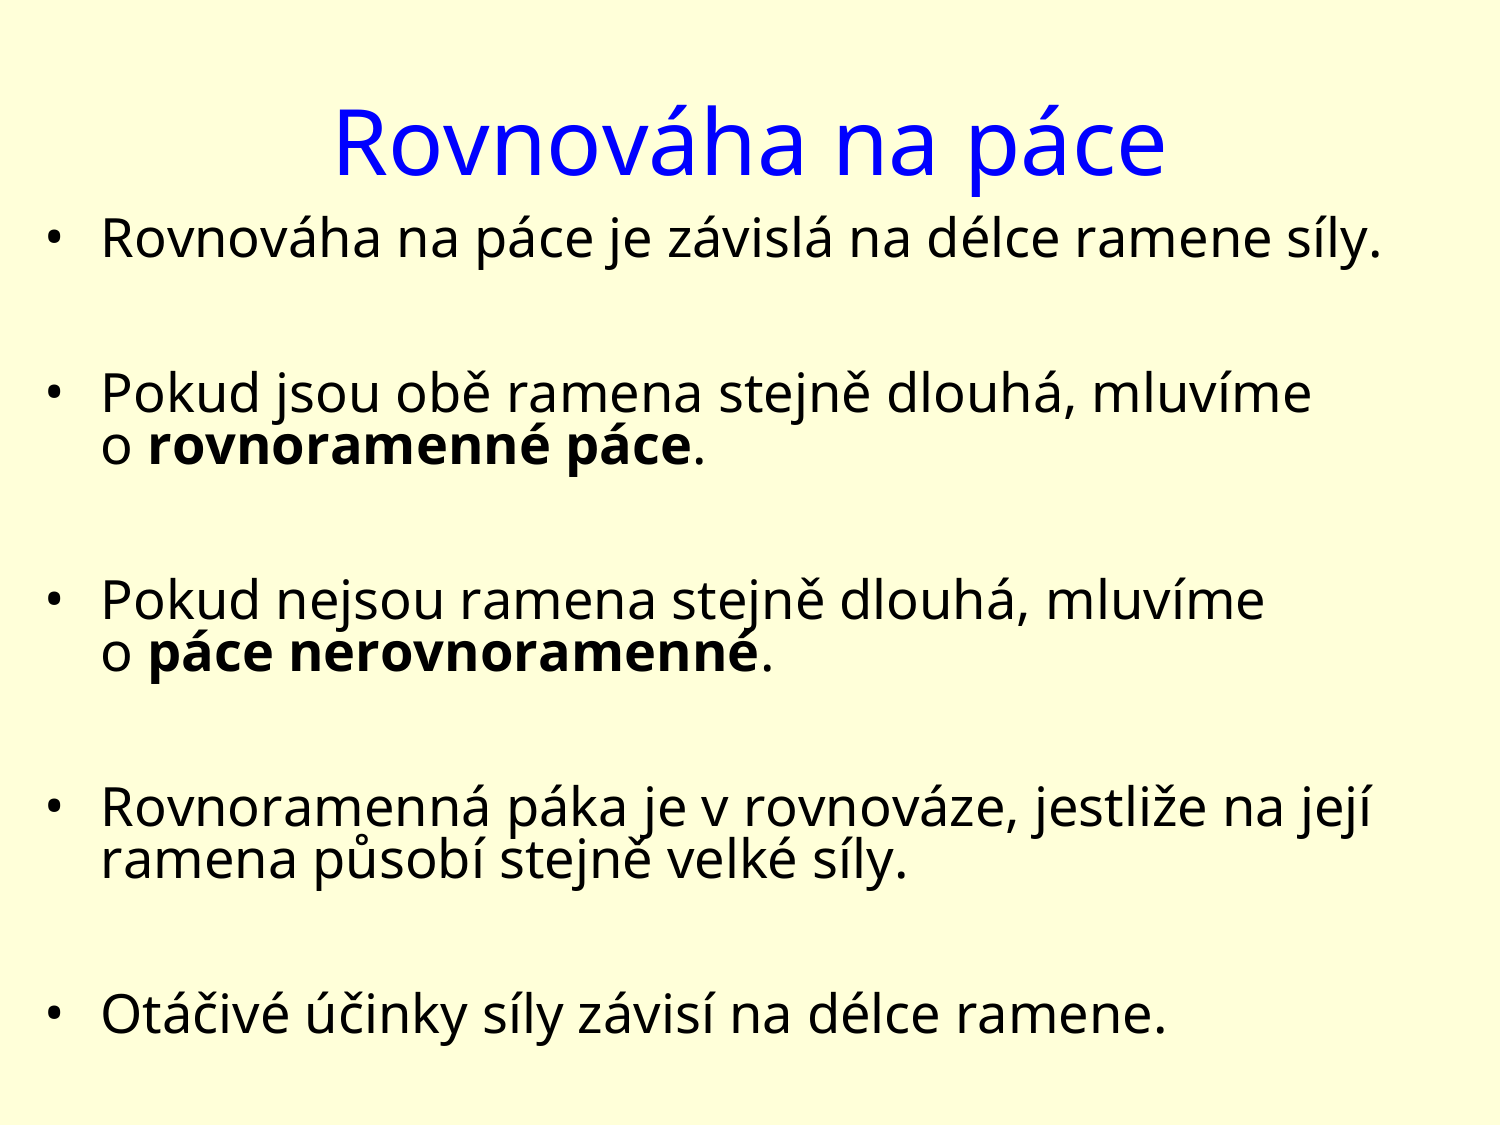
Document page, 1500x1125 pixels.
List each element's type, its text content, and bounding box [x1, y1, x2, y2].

title Rovnováha na páce [75, 45, 1426, 208]
list Rovnováha na páce je závislá na délce ramene síly. Pokud jsou obě ramena stejně dlouhá, mluvíme o rovnoramenné páce. Pokud nejsou ramena stejně dlouhá, mluvíme o páce nerovnoramenné. Rovnoramenná páka je v rovnováze, jestliže na její ramena působí stejně velké síly. Otáčivé účinky síly závisí na délce ramene. [29, 208, 1459, 1125]
